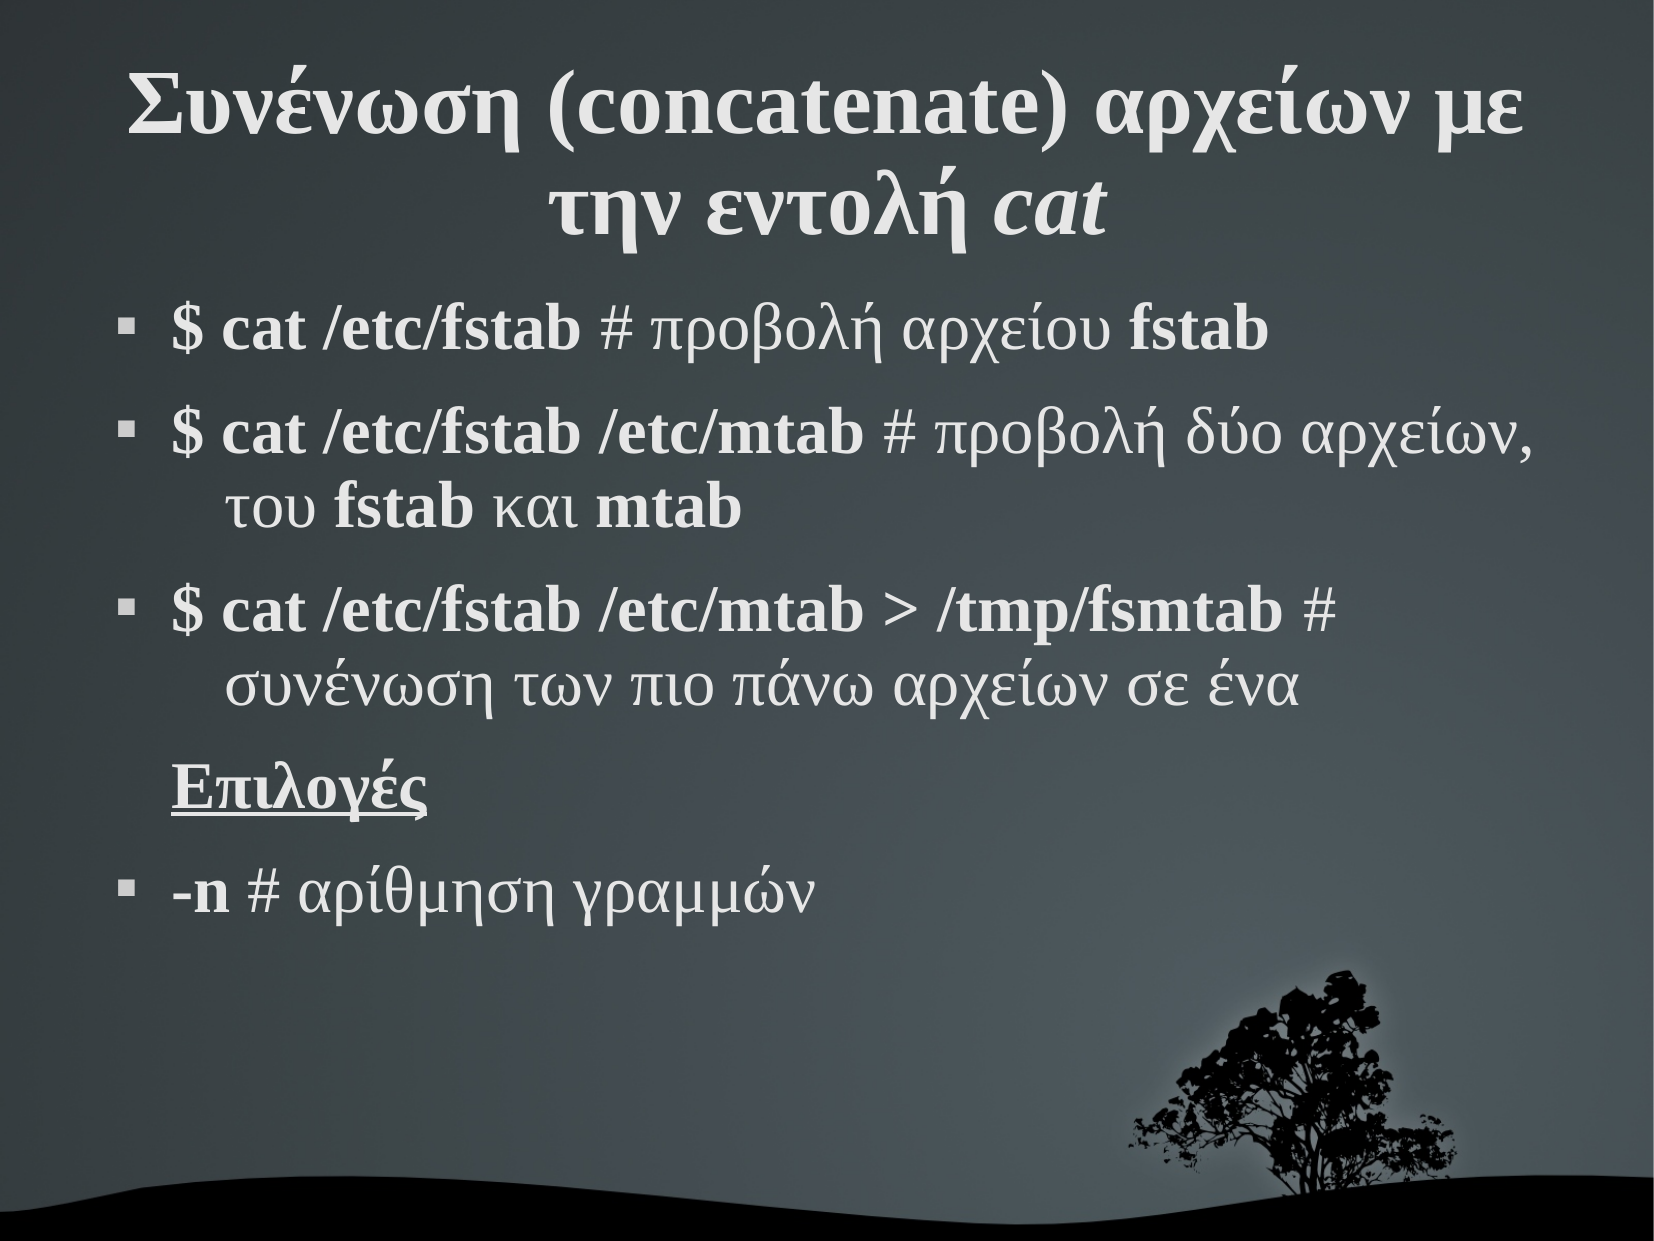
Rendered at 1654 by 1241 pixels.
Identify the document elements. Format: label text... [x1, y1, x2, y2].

picture [0, 0, 1654, 1241]
list $ cat /etc/fstab # προβολή αρχείου fstab $ cat /etc/fstab /etc/mtab # προβολή δύο αρχείων, του fstab και mtab $ cat /etc/fstab /etc/mtab > /tmp/fsmtab # συνένωση των πιο πάνω αρχείων σε ένα Επιλογές -n # αρίθμηση γραμμών [82, 290, 1571, 1109]
title Συνένωση (concatenate) αρχείων με την εντολή cat [82, 33, 1571, 273]
